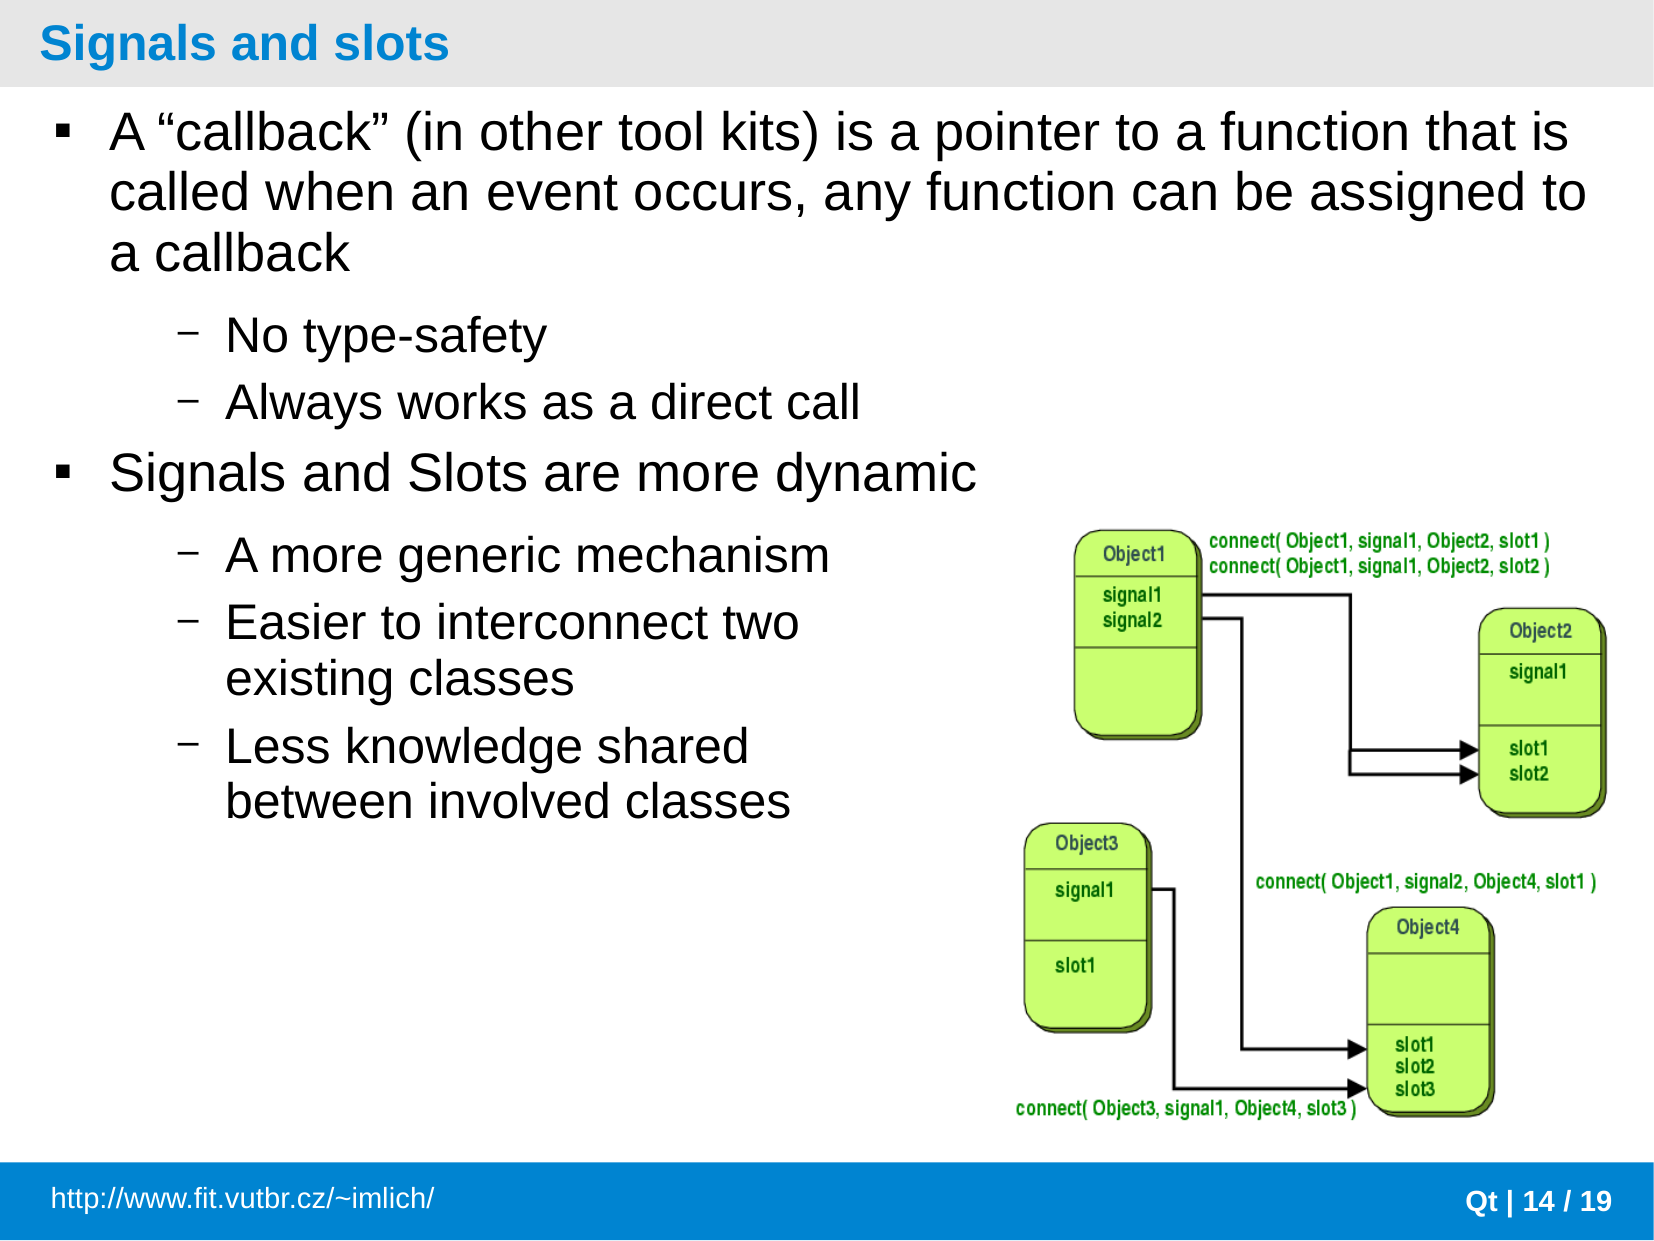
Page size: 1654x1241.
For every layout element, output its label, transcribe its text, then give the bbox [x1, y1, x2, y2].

title Signals and slots [39, 5, 1615, 81]
list A “callback” (in other tool kits) is a pointer to a function that is called when an event occurs, any function can be assigned to a callback No type-safety Always works as a direct call Signals and Slots are more dynamic A more generic mechanism Easier to interconnect two existing classes Less knowledge shared between involved classes [38, 101, 1616, 1126]
picture [1012, 524, 1613, 1126]
